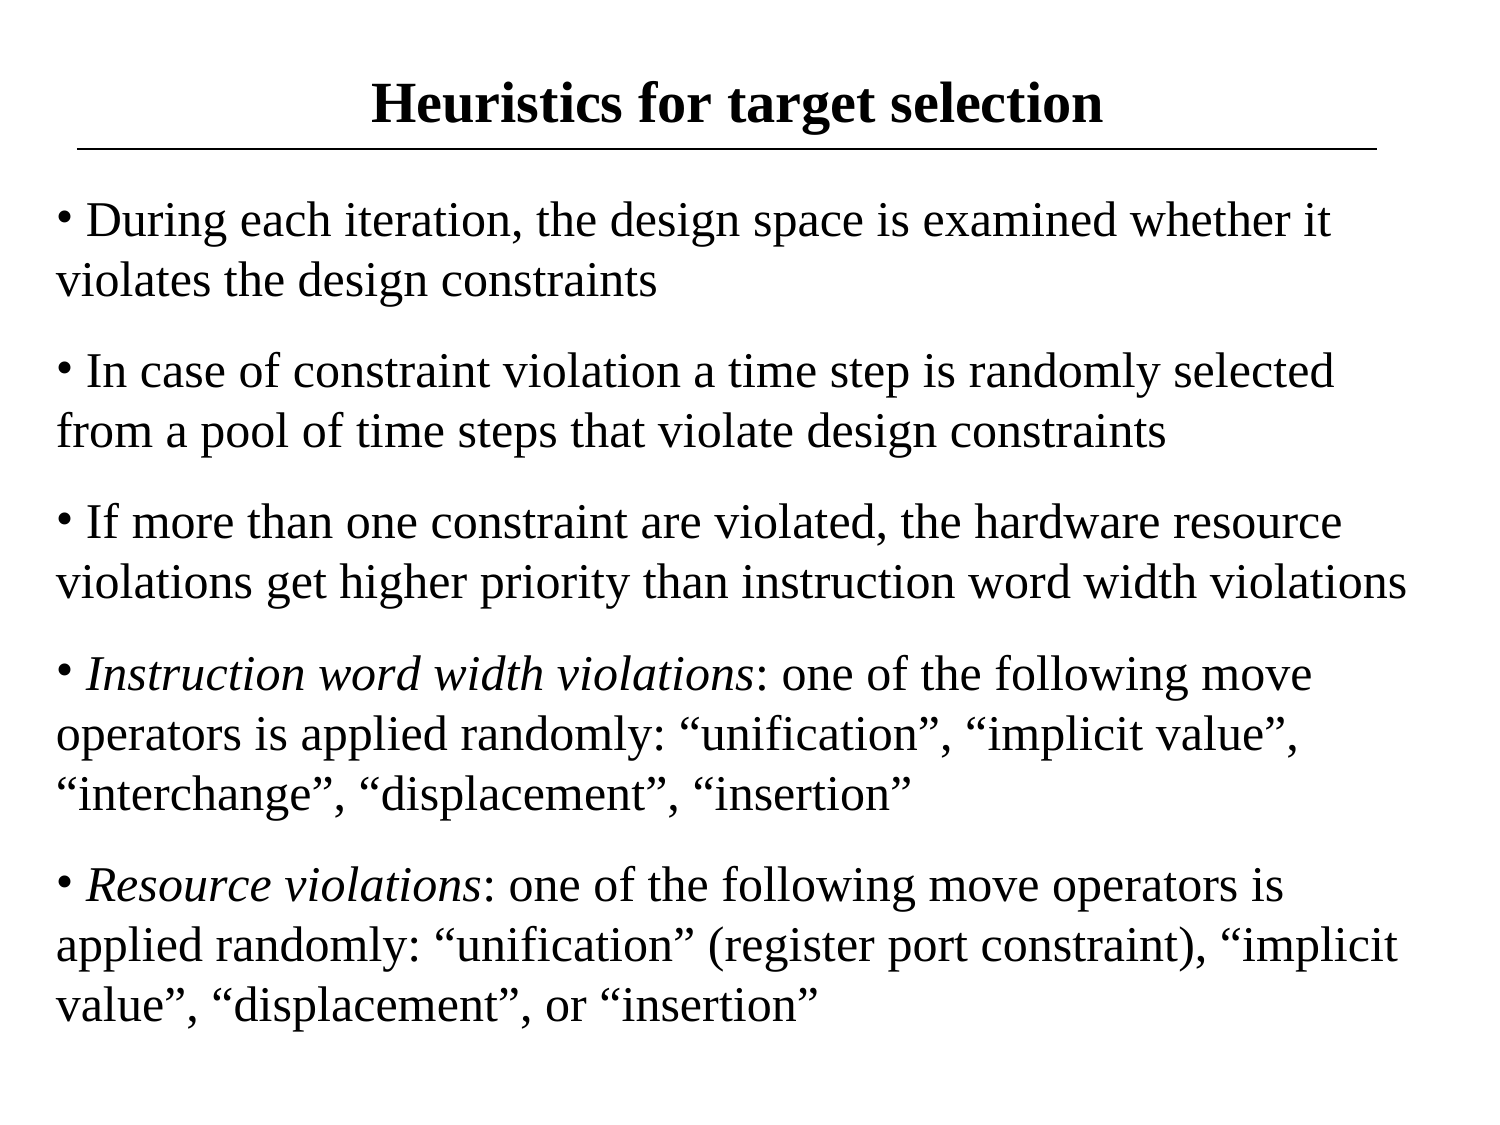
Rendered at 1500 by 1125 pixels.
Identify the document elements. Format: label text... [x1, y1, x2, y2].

title Heuristics for target selection [112, 54, 1364, 144]
text_box During each iteration, the design space is examined whether it violates the design constraints In case of constraint violation a time step is randomly selected from a pool of time steps that violate design constraints If more than one constraint are violated, the hardware resource violations get higher priority than instruction word width violations Instruction word width violations: one of the following move operators is applied randomly: “unification”, “implicit value”, “interchange”, “displacement”, “insertion” Resource violations: one of the following move operators is applied randomly: “unification” (register port constraint), “implicit value”, “displacement”, or “insertion” [41, 184, 1453, 1034]
